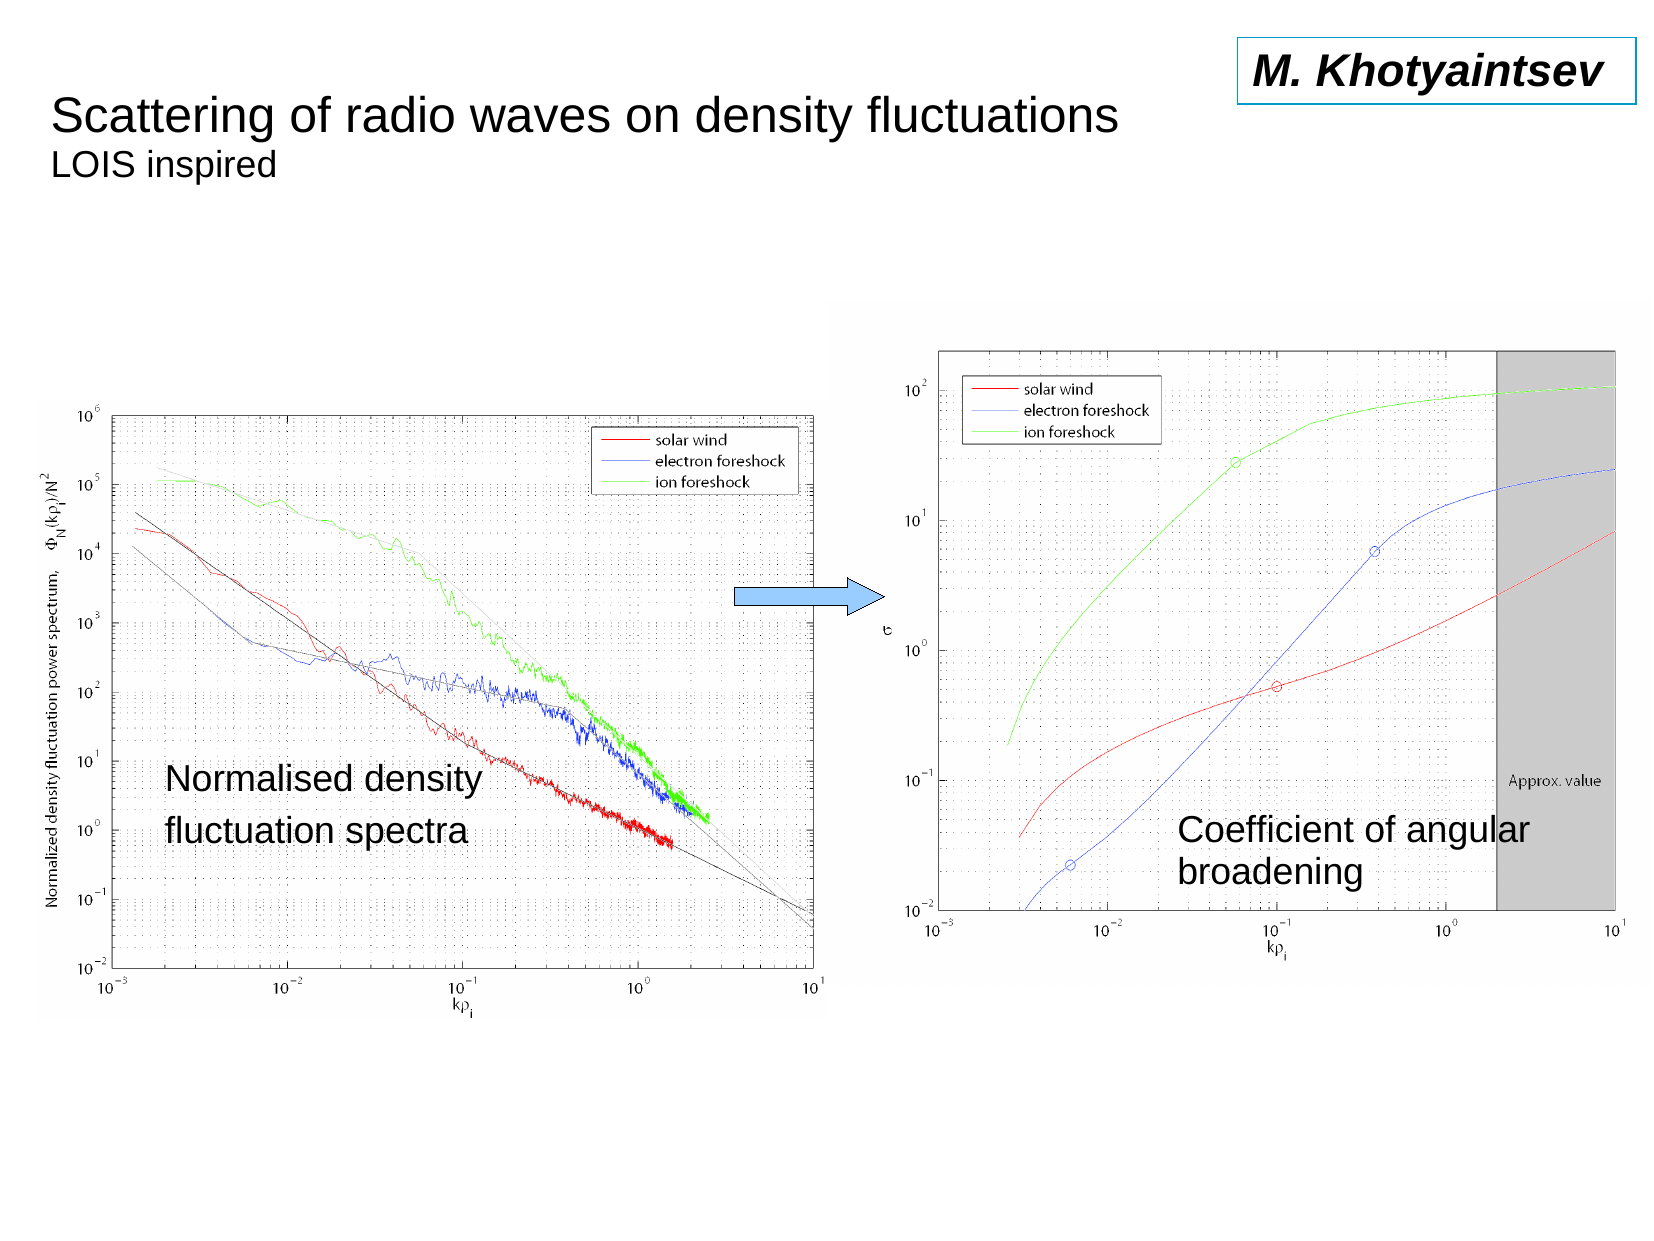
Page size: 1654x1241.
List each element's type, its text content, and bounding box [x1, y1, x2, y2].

text_box Scattering of radio waves on density fluctuations LOIS inspired [35, 80, 1238, 260]
text_box [734, 577, 885, 616]
picture [37, 299, 1654, 1021]
text_box Normalised density fluctuation spectra [150, 750, 825, 864]
text_box Coefficient of angular broadening [1162, 801, 1572, 901]
text_box M. Khotyaintsev [1237, 37, 1637, 105]
